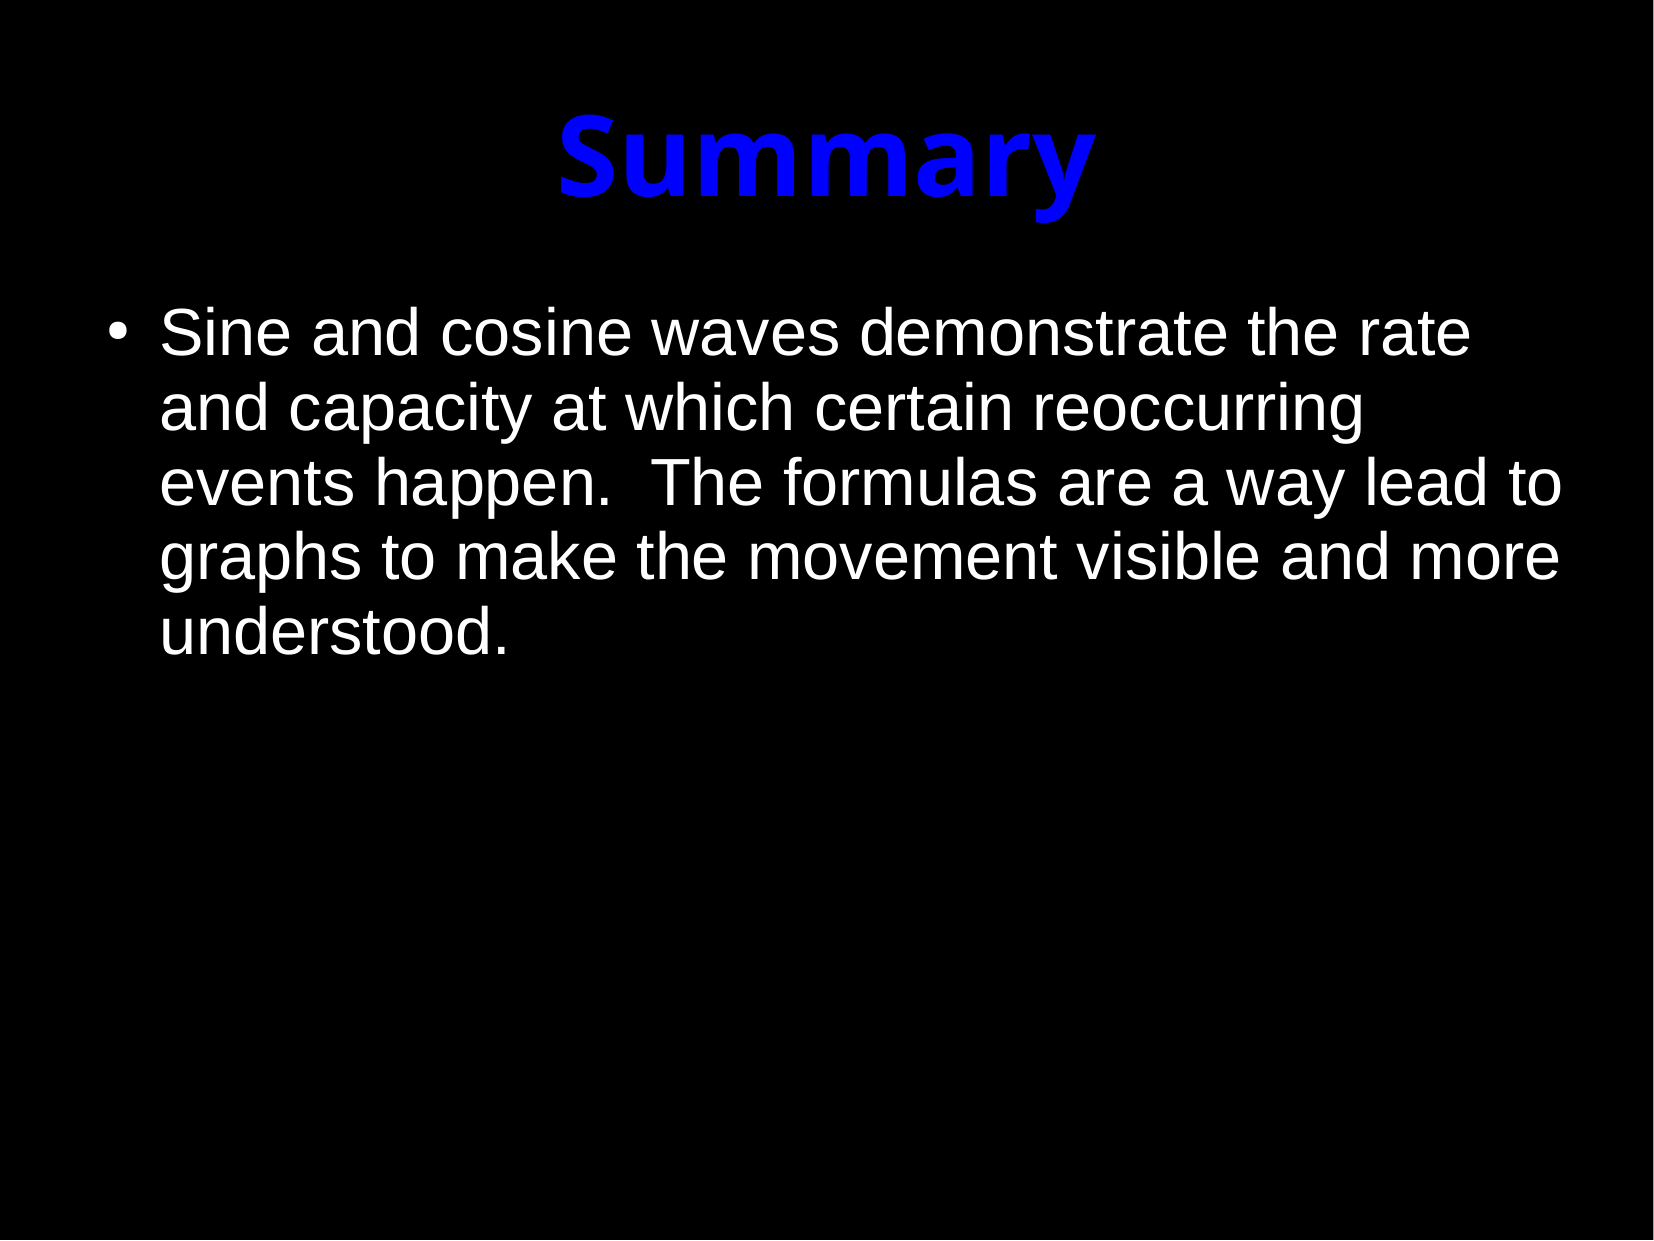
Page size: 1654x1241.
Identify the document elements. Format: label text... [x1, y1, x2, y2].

list Sine and cosine waves demonstrate the rate and capacity at which certain reoccurring events happen. The formulas are a way lead to graphs to make the movement visible and more understood. [88, 295, 1577, 1114]
title Summary [82, 49, 1571, 257]
